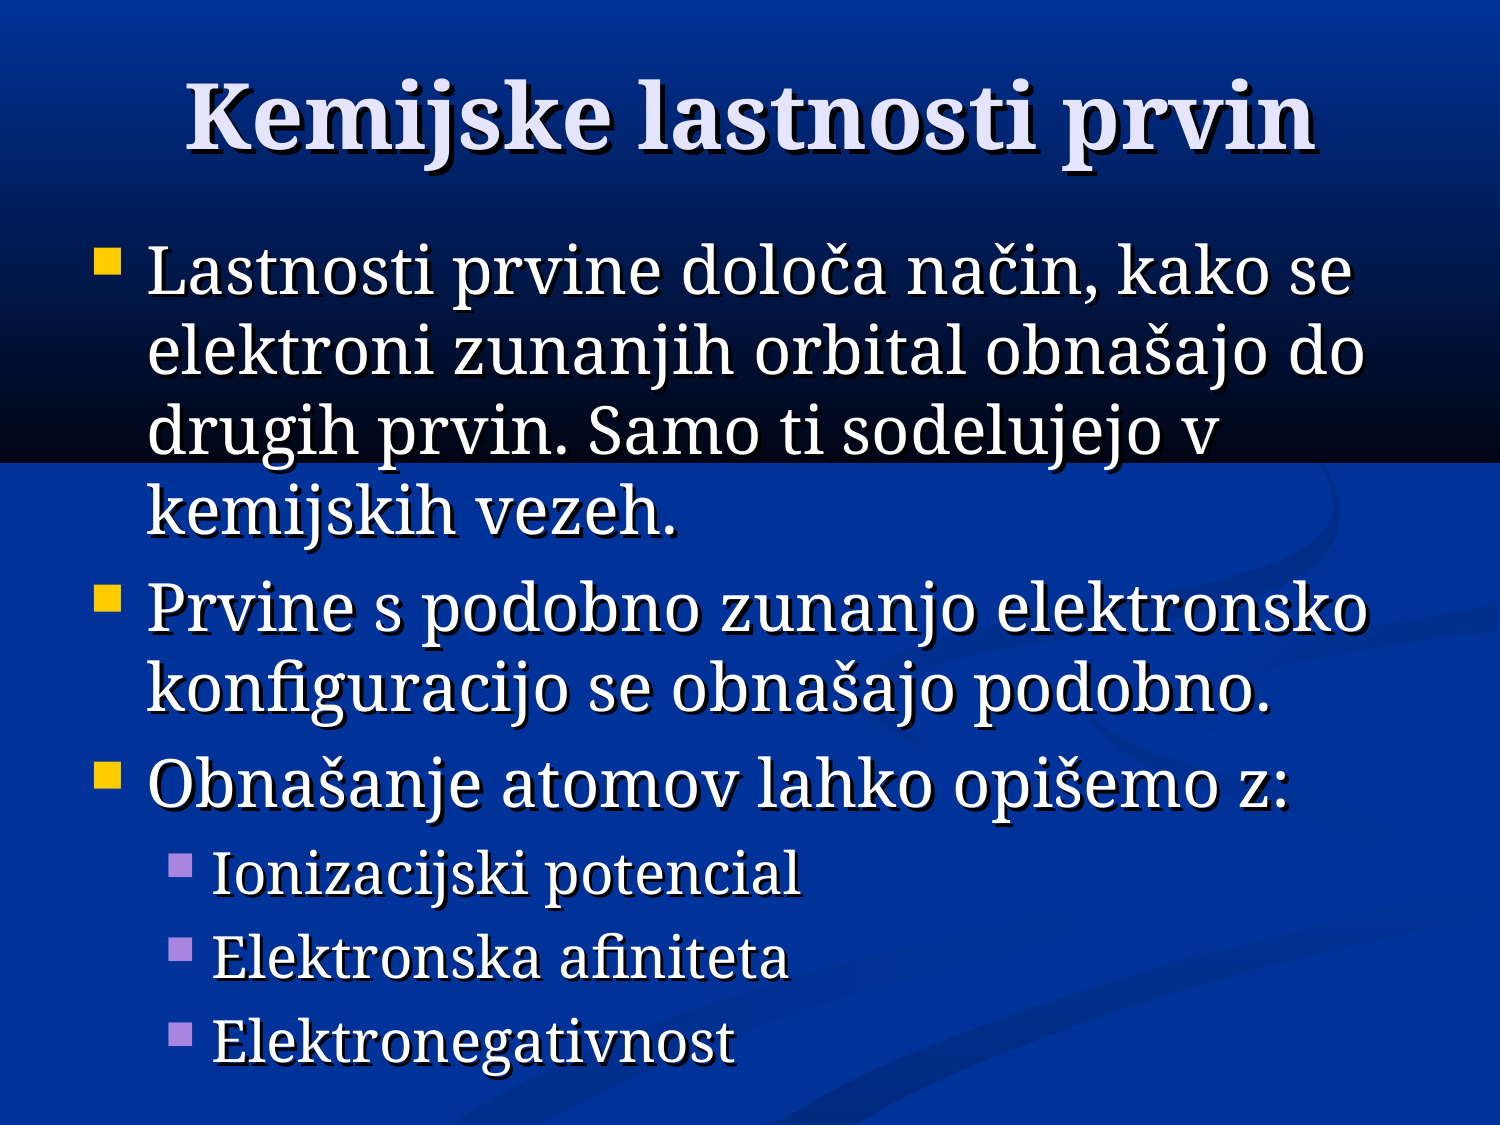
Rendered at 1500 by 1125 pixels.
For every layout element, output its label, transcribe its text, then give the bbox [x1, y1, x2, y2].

title Kemijske lastnosti prvin [76, 18, 1427, 207]
list Lastnosti prvine določa način, kako se elektroni zunanjih orbital obnašajo do drugih prvin. Samo ti sodelujejo v kemijskih vezeh. Prvine s podobno zunanjo elektronsko konfiguracijo se obnašajo podobno. Obnašanje atomov lahko opišemo z: Ionizacijski potencial Elektronska afiniteta Elektronegativnost [75, 219, 1426, 1125]
